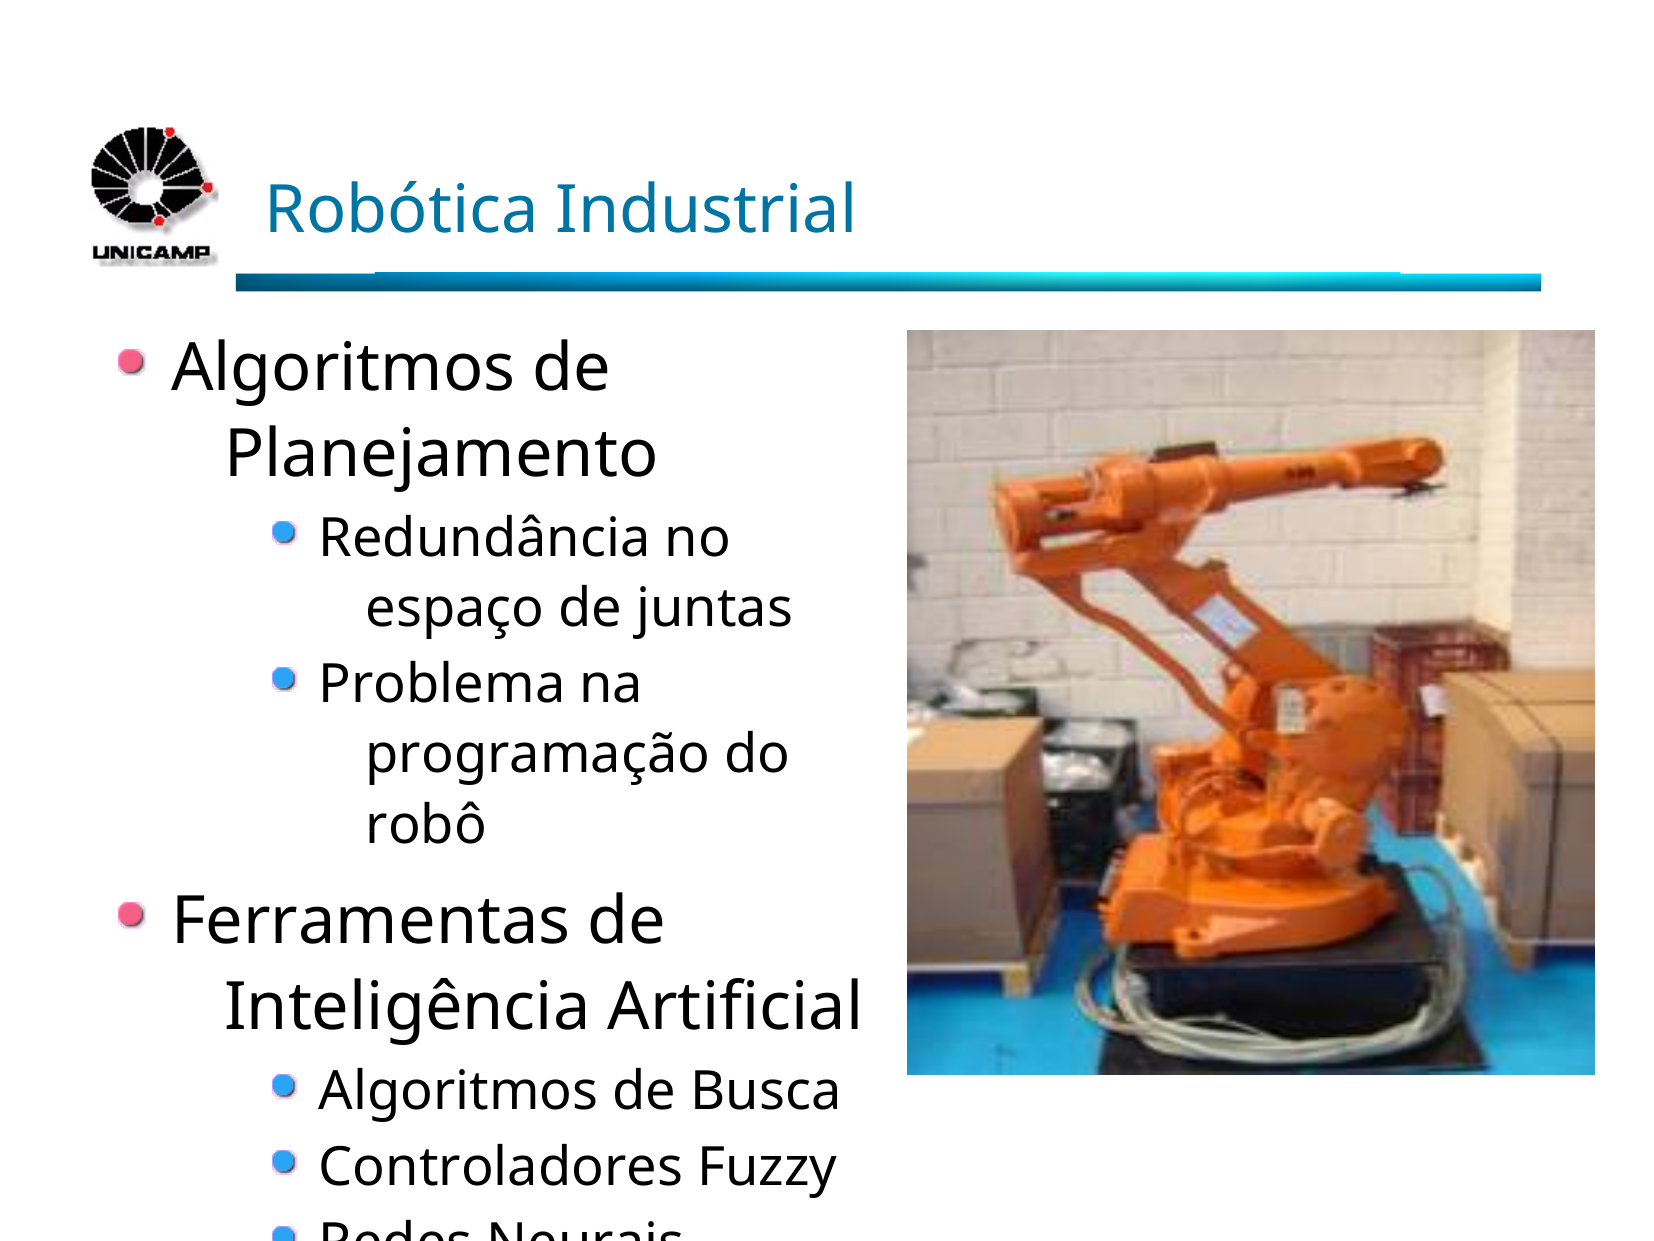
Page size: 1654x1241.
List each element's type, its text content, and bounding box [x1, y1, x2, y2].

title Robótica Industrial [264, 42, 1534, 250]
list Algoritmos de Planejamento Redundância no espaço de juntas Problema na programação do robô Ferramentas de Inteligência Artificial Algoritmos de Busca Controladores Fuzzy Redes Neurais Algoritmos Genéticos [82, 321, 879, 1183]
picture [125, 272, 1654, 295]
picture [907, 330, 1595, 1075]
picture [271, 1225, 298, 1241]
